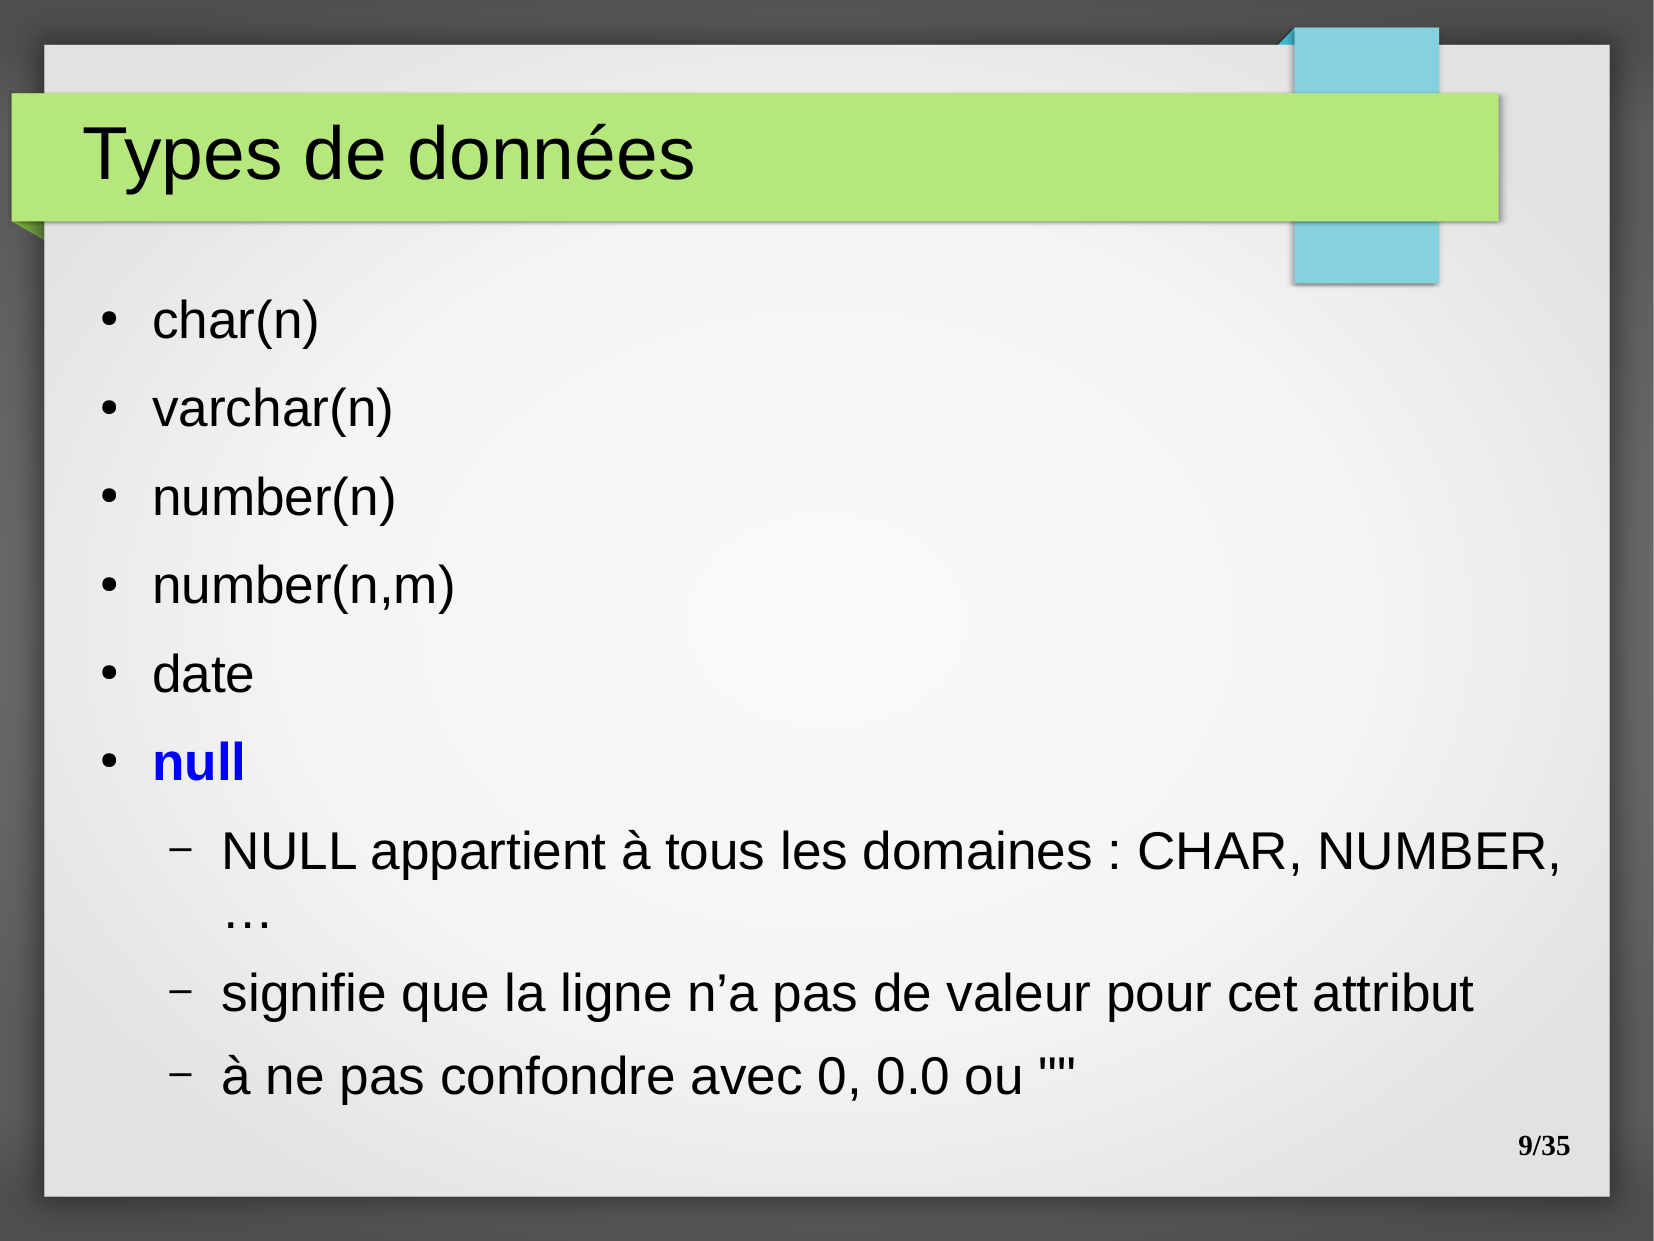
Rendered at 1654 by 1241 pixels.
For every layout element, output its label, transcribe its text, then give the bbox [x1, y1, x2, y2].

picture [0, 0, 1654, 1241]
title Types de données [82, 94, 1264, 213]
list char(n) varchar(n) number(n) number(n,m) date null NULL appartient à tous les domaines : CHAR, NUMBER, … signifie que la ligne n’a pas de valeur pour cet attribut à ne pas confondre avec 0, 0.0 ou "" [82, 290, 1571, 1109]
